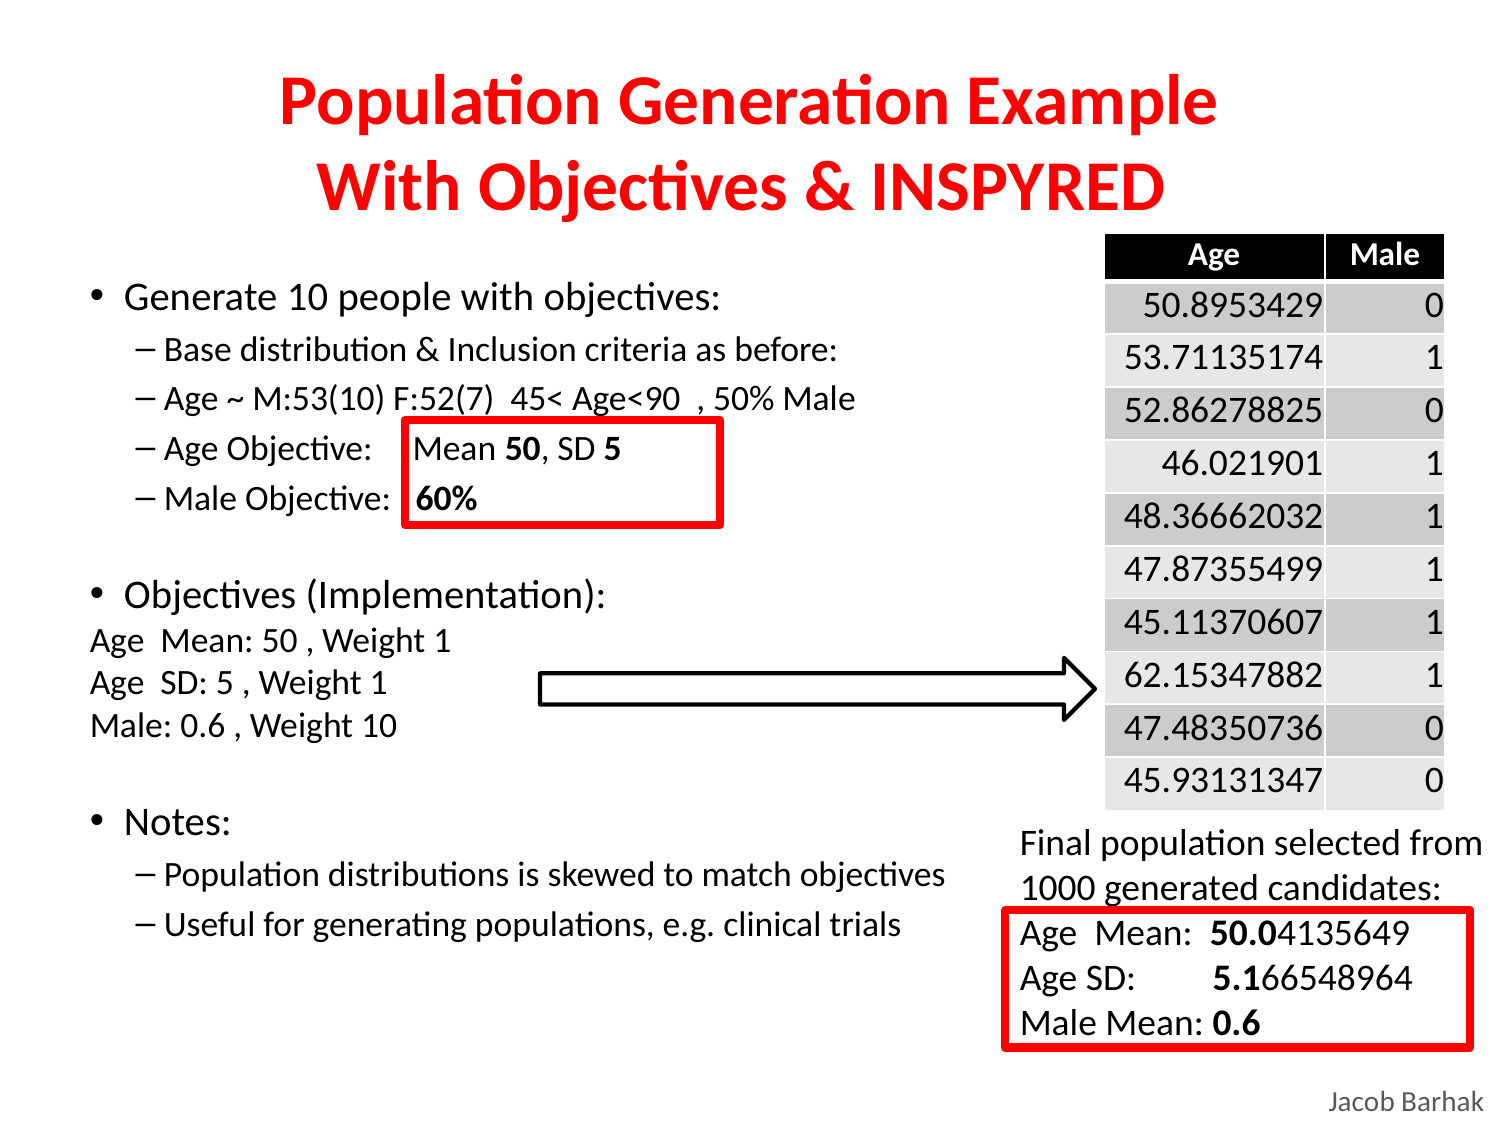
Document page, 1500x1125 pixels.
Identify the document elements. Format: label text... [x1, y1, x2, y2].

table_cell 47.87355499 [1105, 547, 1324, 598]
table_cell 1 [1326, 652, 1444, 703]
table_cell 62.15347882 [1105, 652, 1324, 703]
text_box [540, 657, 1096, 721]
table_cell 50.8953429 [1105, 284, 1324, 333]
table_cell 0 [1326, 388, 1444, 439]
table_cell 47.48350736 [1105, 705, 1324, 756]
table_cell 1 [1326, 441, 1444, 492]
table_cell 1 [1326, 494, 1444, 545]
table_header Male [1326, 234, 1444, 279]
table_cell 1 [1326, 599, 1444, 651]
table_cell 0 [1326, 705, 1444, 756]
table_cell 48.36662032 [1105, 494, 1324, 545]
table_cell 45.93131347 [1105, 758, 1324, 810]
table_cell 0 [1326, 758, 1444, 810]
table_cell 1 [1326, 547, 1444, 598]
table_cell 1 [1326, 335, 1444, 386]
table_header Age [1105, 234, 1324, 279]
text_box Final population selected from 1000 generated candidates: Age Mean: 50.04135649 Age SD: 5.166548964 Male Mean: 0.6 [1005, 810, 1500, 1050]
text_box Population Generation Example With Objectives & INSPYRED [74, 45, 1425, 233]
text_box Generate 10 people with objectives: Base distribution & Inclusion criteria as before: Age ~ M:53(10) F:52(7) 45< Age<90 , 50% Male Age Objective: Mean 50, SD 5 Male Objective: 60% Objectives (Implementation): Age Mean: 50 , Weight 1 Age SD: 5 , Weight 1 Male: 0.6 , Weight 10 Notes: Population distributions is skewed to match objectives Useful for generating populations, e.g. clinical trials [74, 262, 1103, 1005]
text_box Final population selected from 1000 generated candidates: Age Mean: 50.04135649 Age SD: 5.166548964 Male Mean: 0.6 [1009, 914, 1466, 1043]
table_cell 46.021901 [1105, 441, 1324, 492]
table_cell 45.11370607 [1105, 599, 1324, 651]
table_cell 52.86278825 [1105, 388, 1324, 439]
table_cell 0 [1326, 284, 1444, 333]
table_cell 53.71135174 [1105, 335, 1324, 386]
